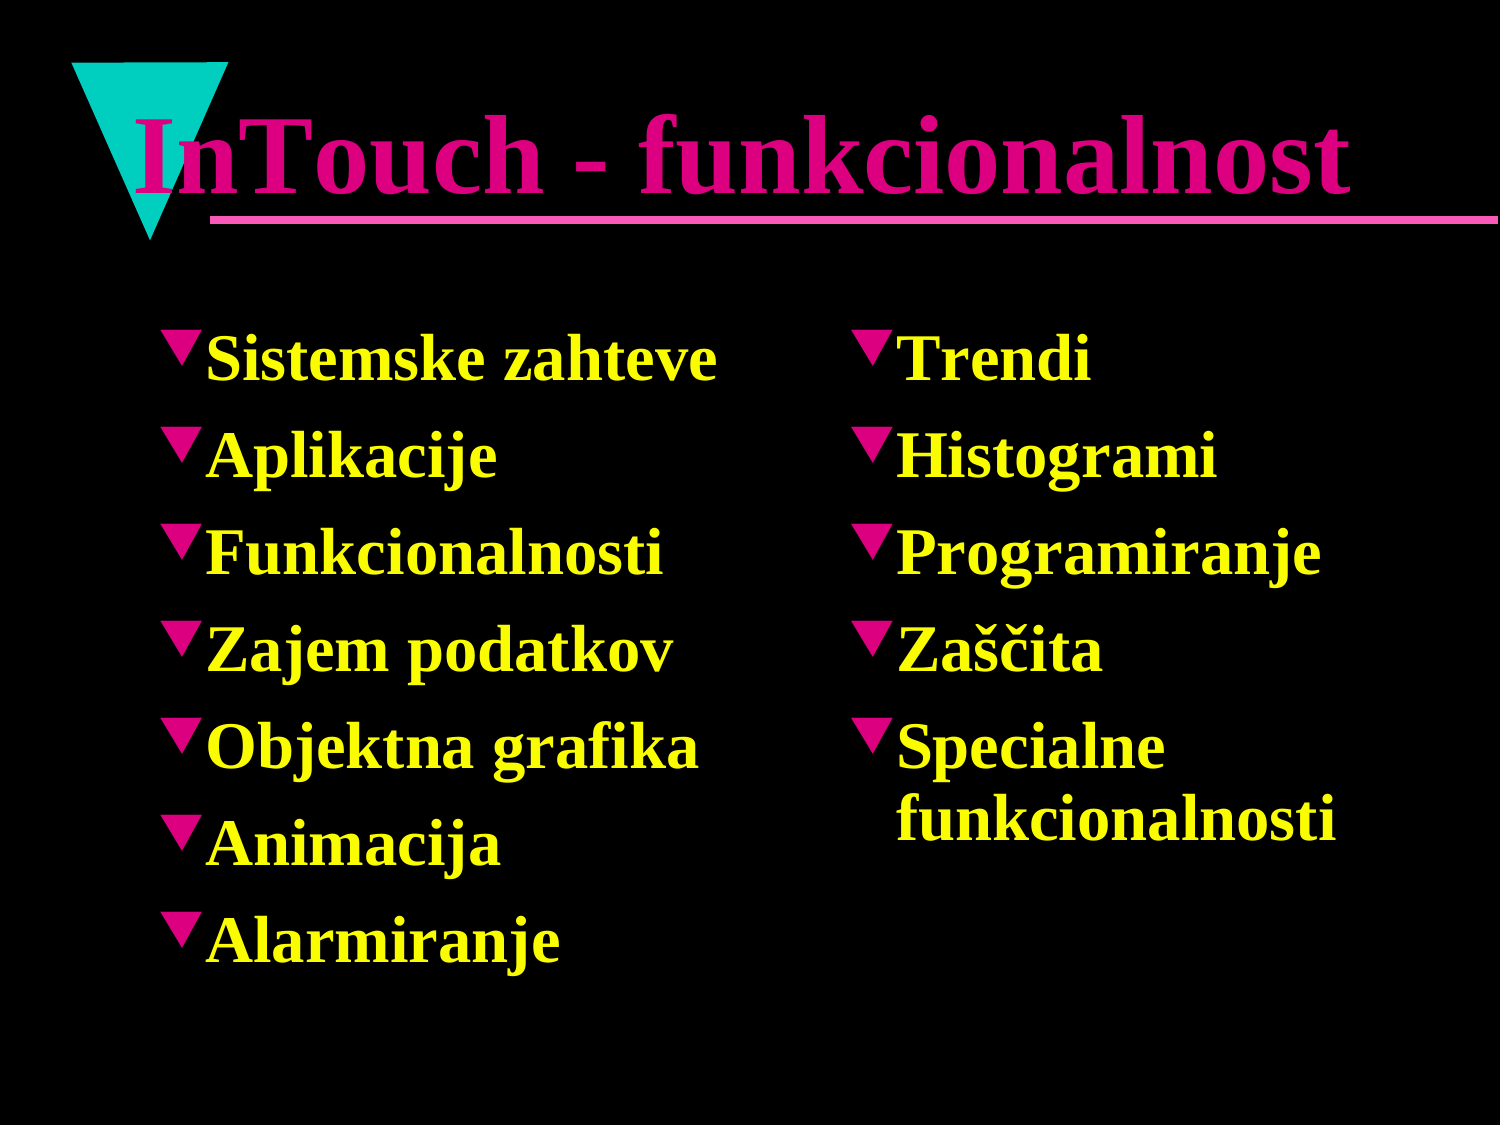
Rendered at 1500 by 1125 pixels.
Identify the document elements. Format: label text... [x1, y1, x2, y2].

title InTouch - funkcionalnost [117, 63, 1500, 251]
list Sistemske zahteve Aplikacije Funkcionalnosti Zajem podatkov Objektna grafika Animacija Alarmiranje [143, 314, 810, 1081]
list Trendi Histogrami Programiranje Zaščita Specialne funkcionalnosti [834, 314, 1500, 990]
